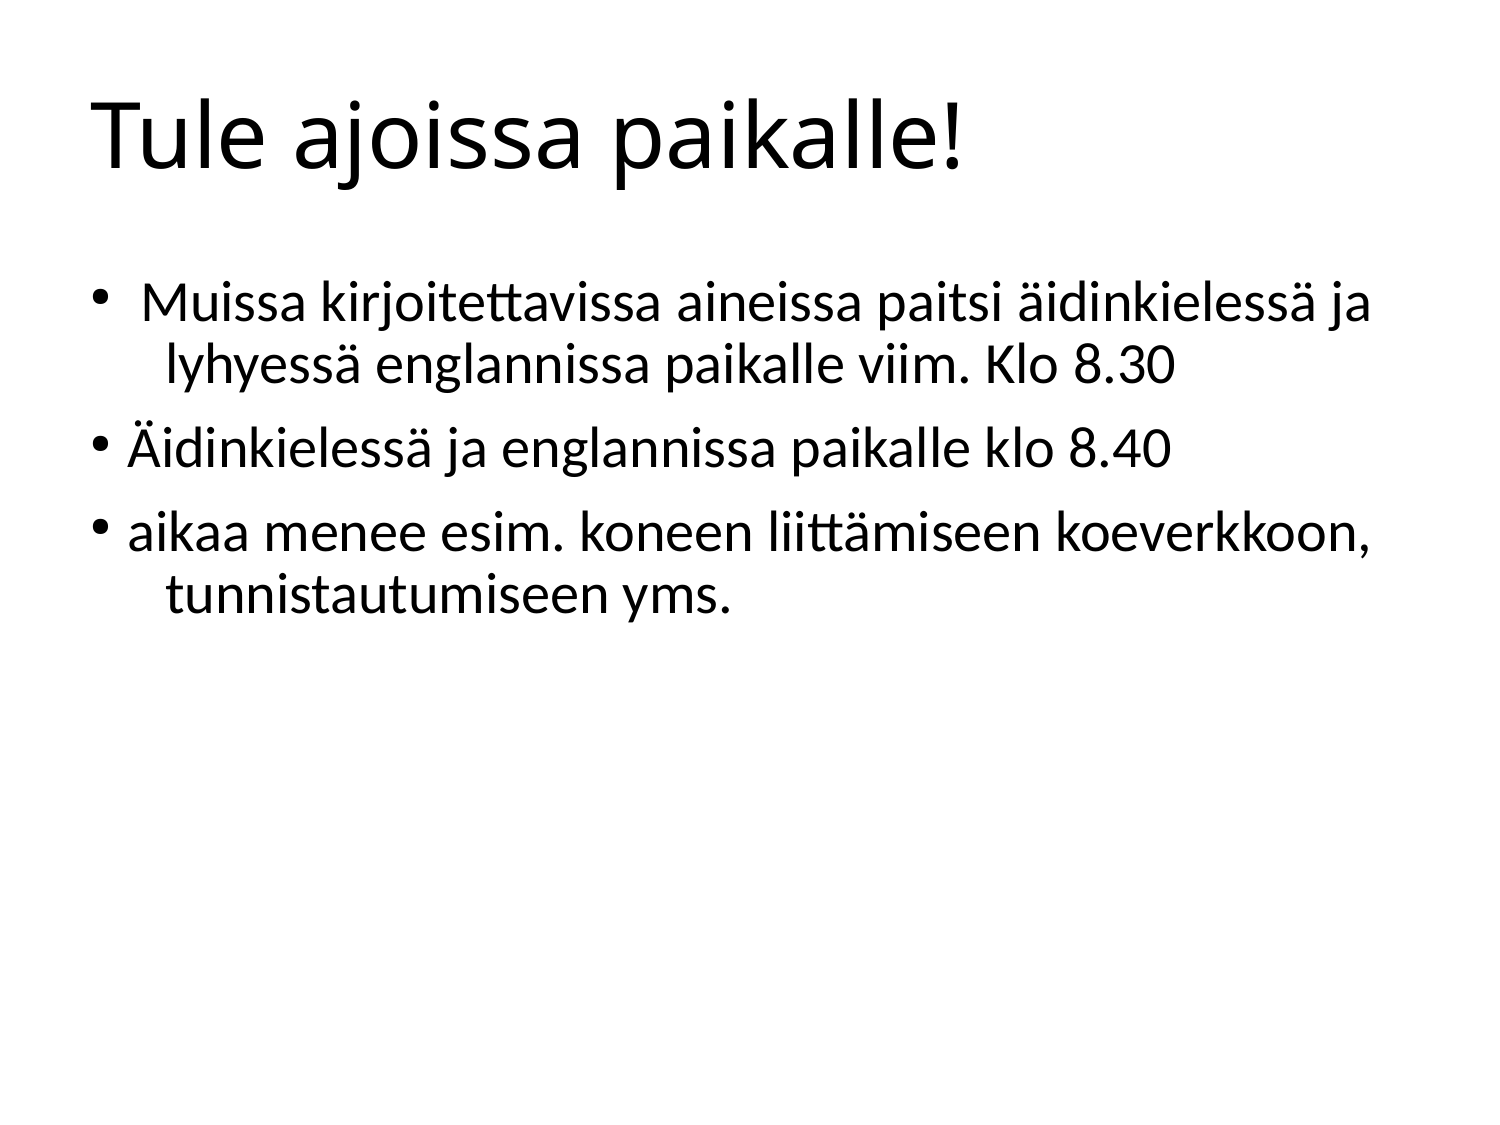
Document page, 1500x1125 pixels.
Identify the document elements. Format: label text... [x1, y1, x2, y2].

title Tule ajoissa paikalle! [75, 44, 1425, 233]
list Muissa kirjoitettavissa aineissa paitsi äidinkielessä ja lyhyessä englannissa paikalle viim. Klo 8.30 Äidinkielessä ja englannissa paikalle klo 8.40 aikaa menee esim. koneen liittämiseen koeverkkoon, tunnistautumiseen yms. [75, 263, 1425, 916]
